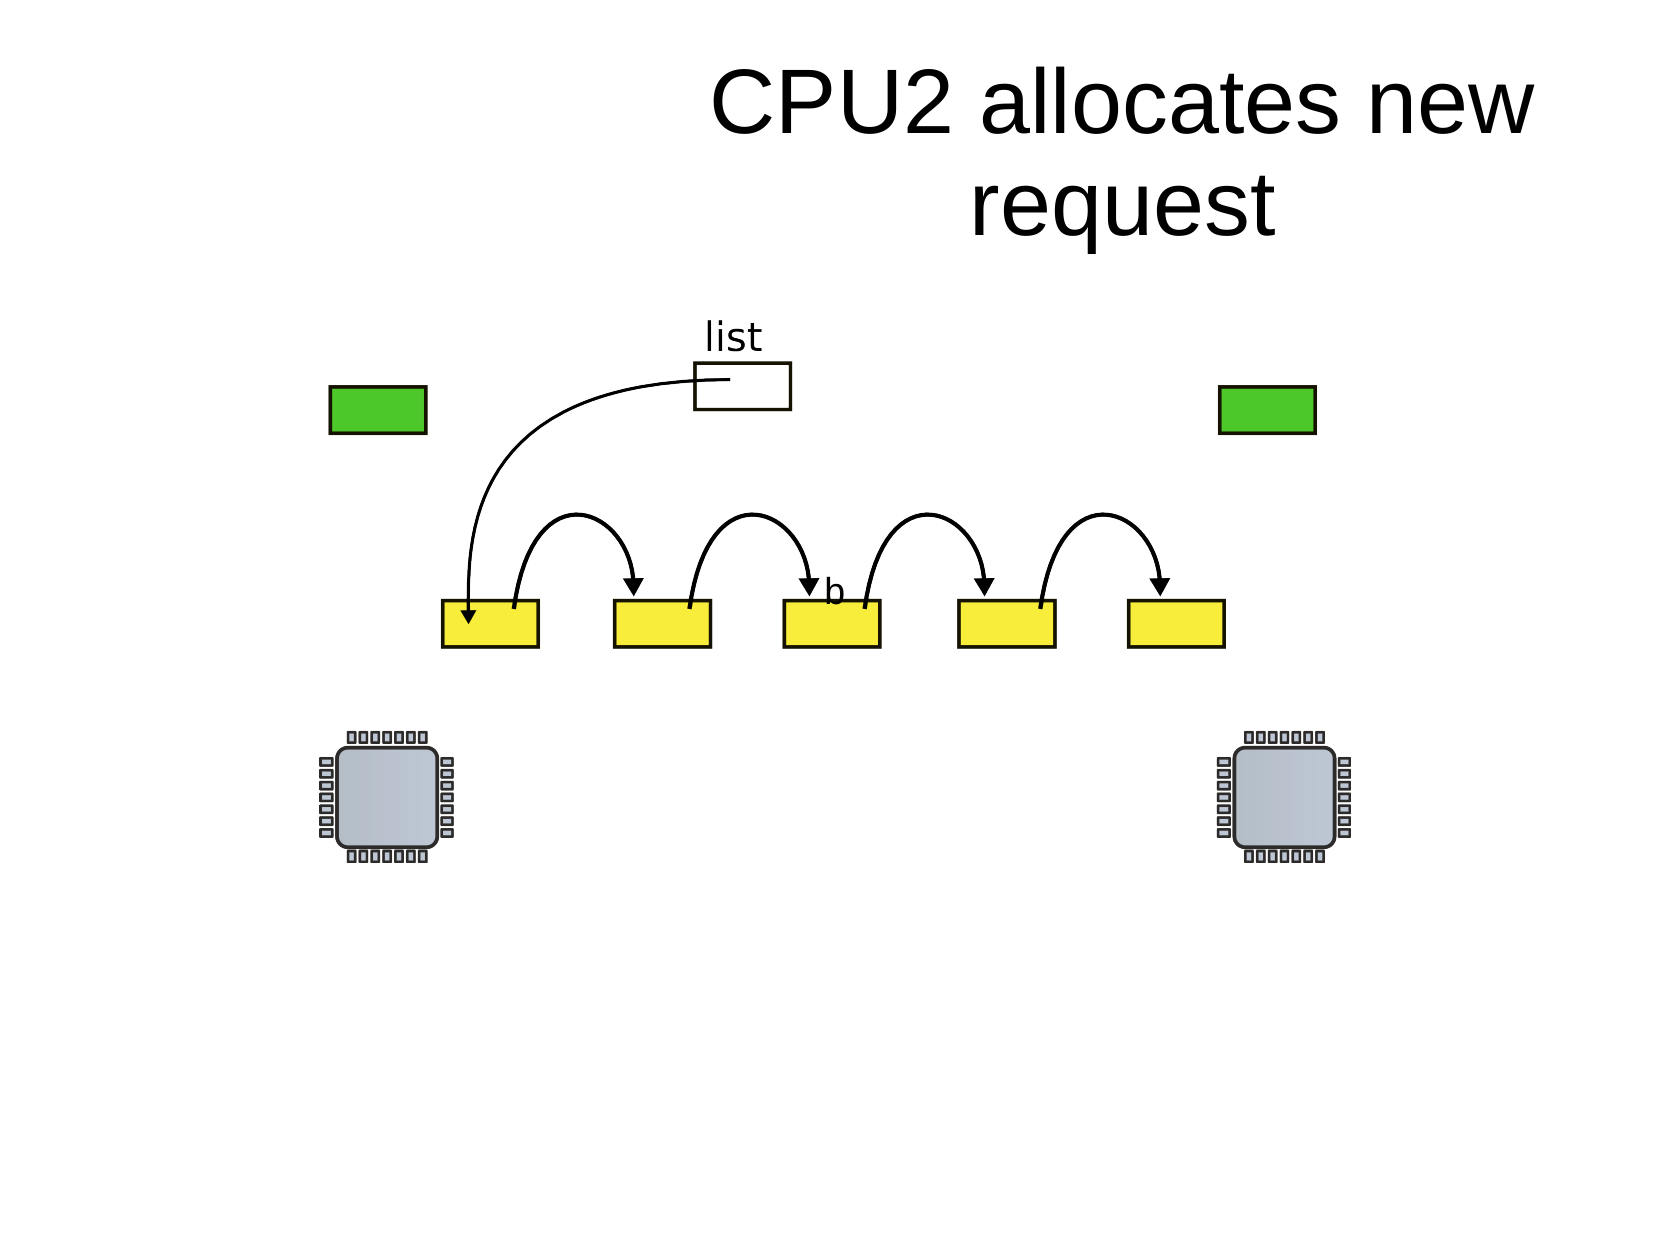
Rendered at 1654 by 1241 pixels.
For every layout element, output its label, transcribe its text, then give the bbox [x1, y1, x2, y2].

title CPU2 allocates new request [675, 49, 1571, 257]
picture [319, 320, 1351, 863]
